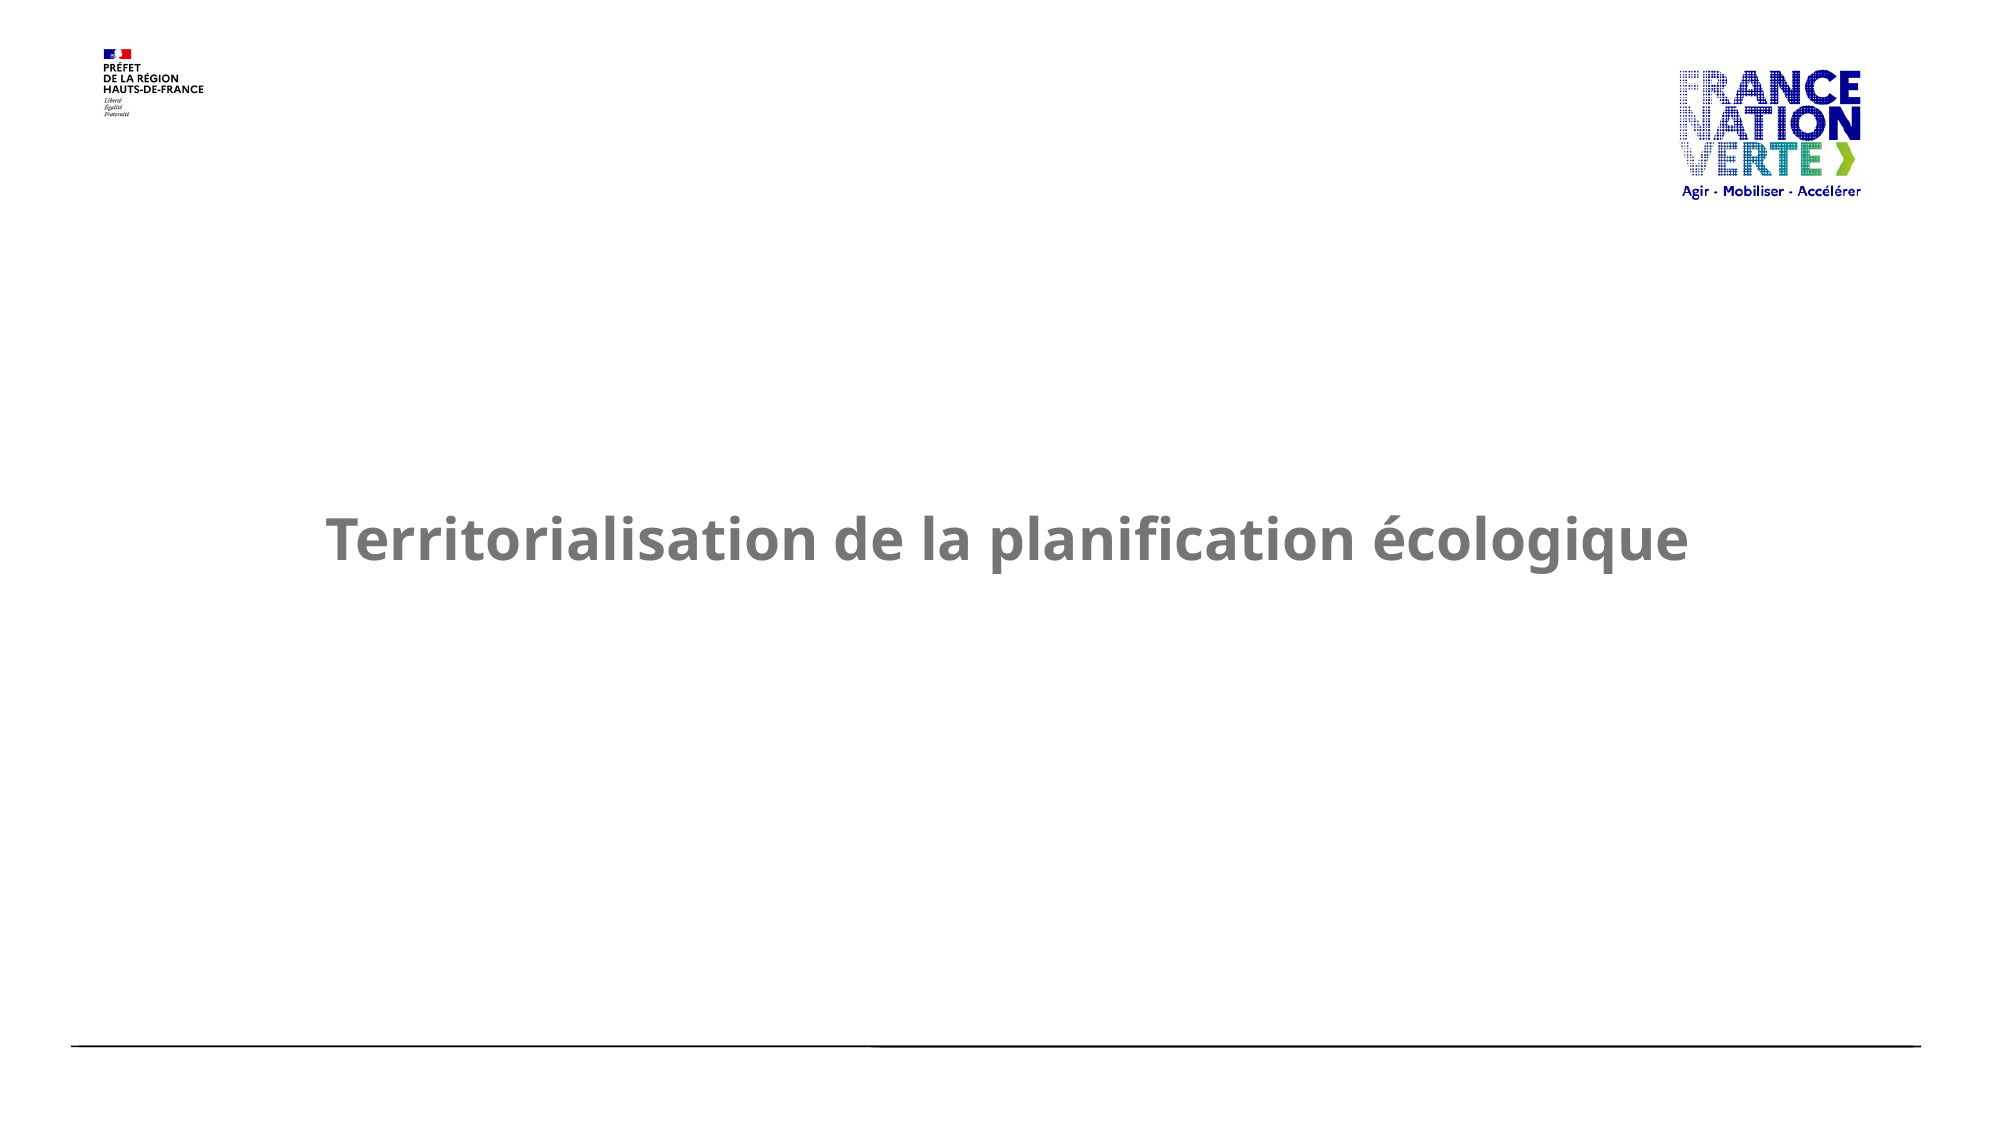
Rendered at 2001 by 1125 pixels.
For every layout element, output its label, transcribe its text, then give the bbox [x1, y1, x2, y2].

picture [94, 39, 213, 126]
picture [1605, 31, 1930, 237]
title Territorialisation de la planification écologique [94, 298, 1938, 823]
